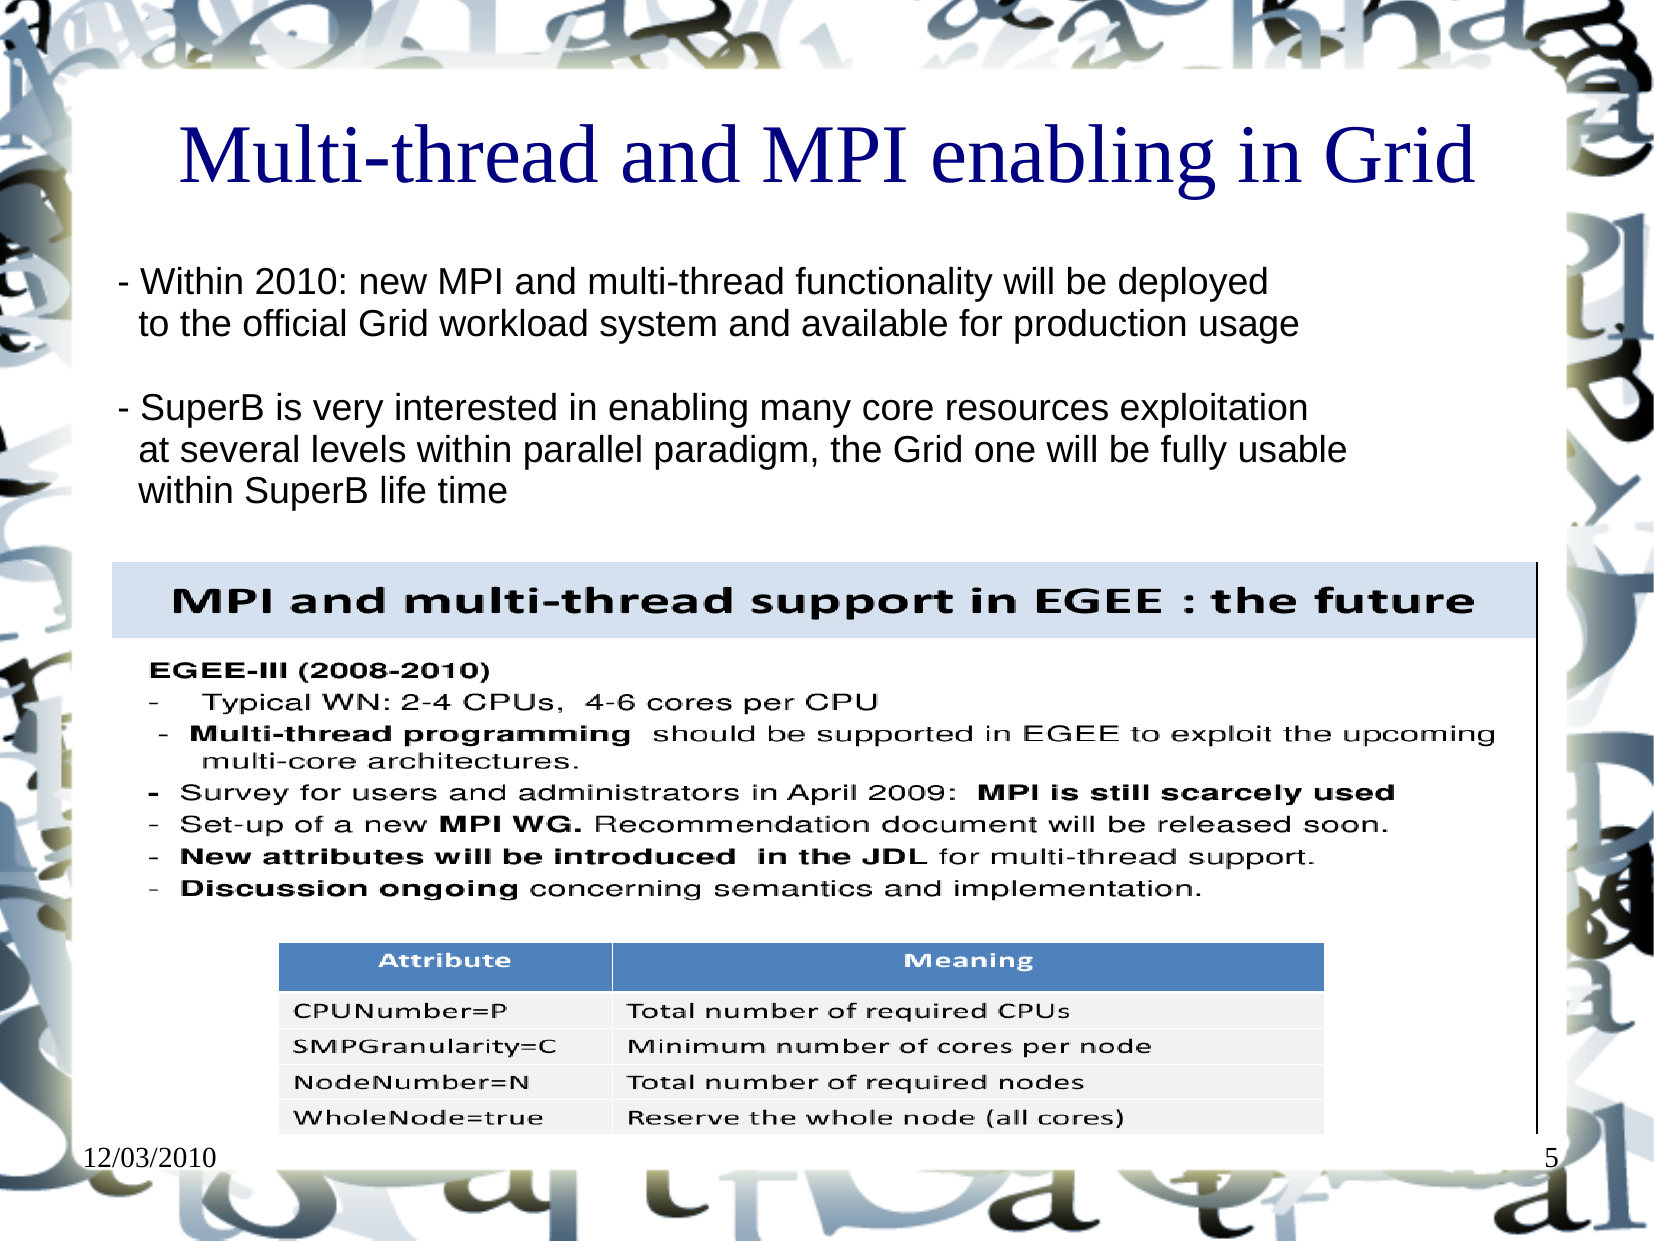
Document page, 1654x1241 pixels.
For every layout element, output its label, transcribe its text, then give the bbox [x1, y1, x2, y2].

text_box Multi-thread and MPI enabling in Grid [163, 100, 1490, 208]
text_box - Within 2010: new MPI and multi-thread functionality will be deployed to the official Grid workload system and available for production usage - SuperB is very interested in enabling many core resources exploitation at several levels within parallel paradigm, the Grid one will be fully usable within SuperB life time [102, 252, 1544, 688]
picture [0, 0, 1654, 1241]
